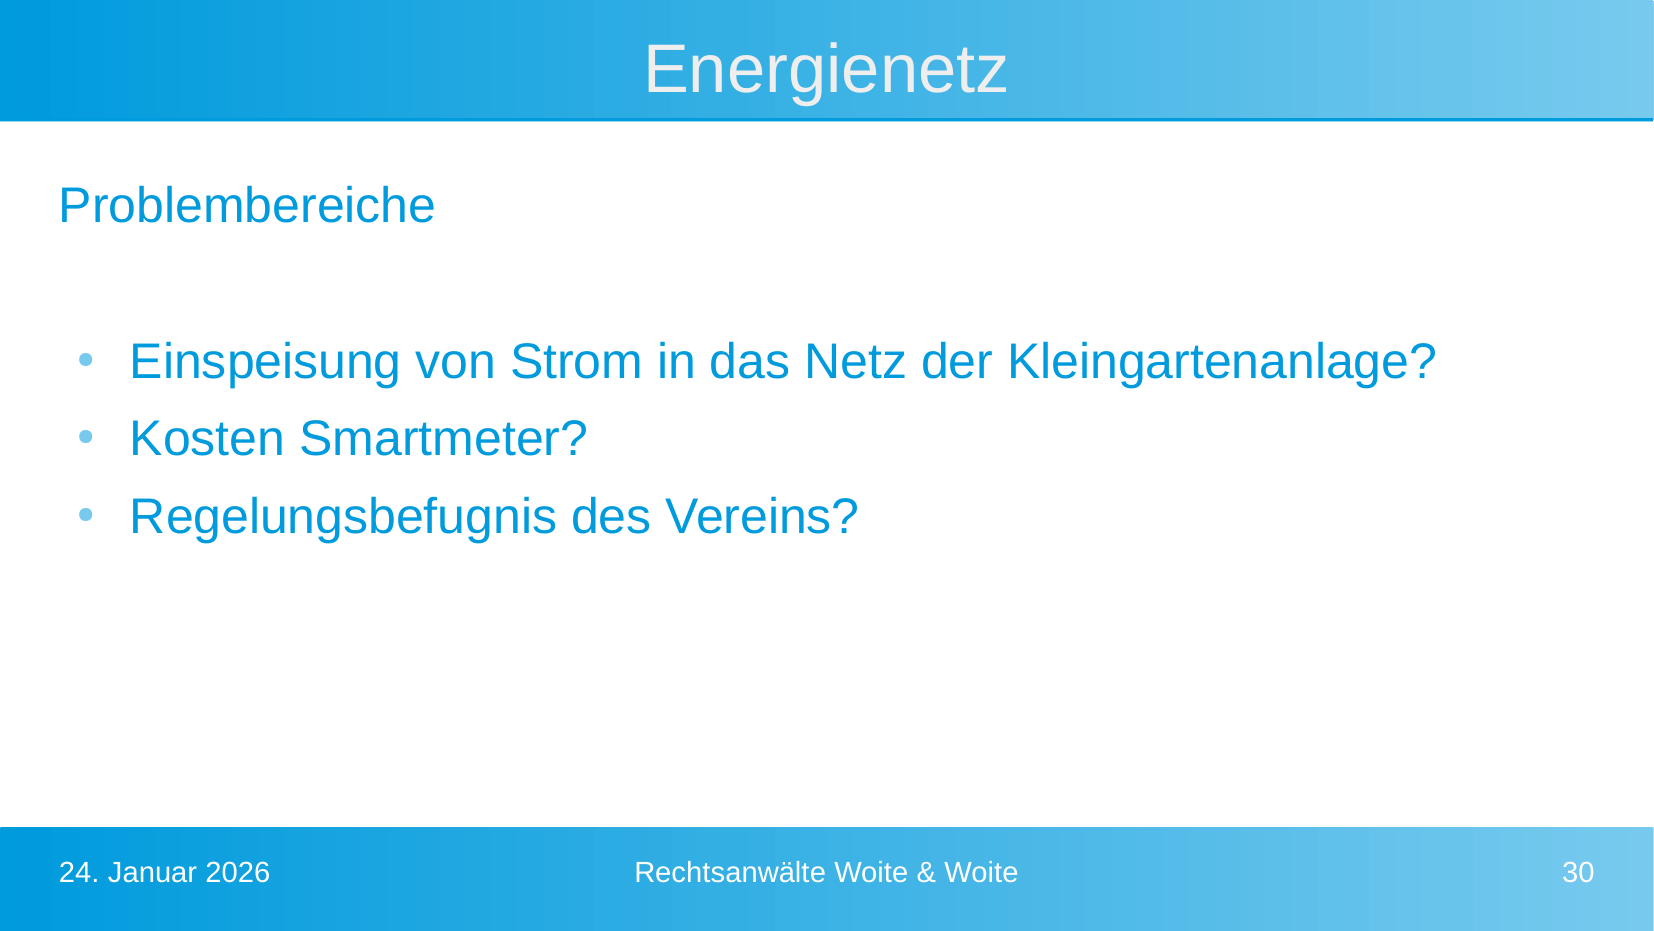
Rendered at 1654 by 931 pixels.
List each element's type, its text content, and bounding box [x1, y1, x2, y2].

list Problembereiche Einspeisung von Strom in das Netz der Kleingartenanlage? Kosten Smartmeter? Regelungsbefugnis des Vereins? [59, 177, 1595, 768]
title Energienetz [59, 29, 1595, 108]
